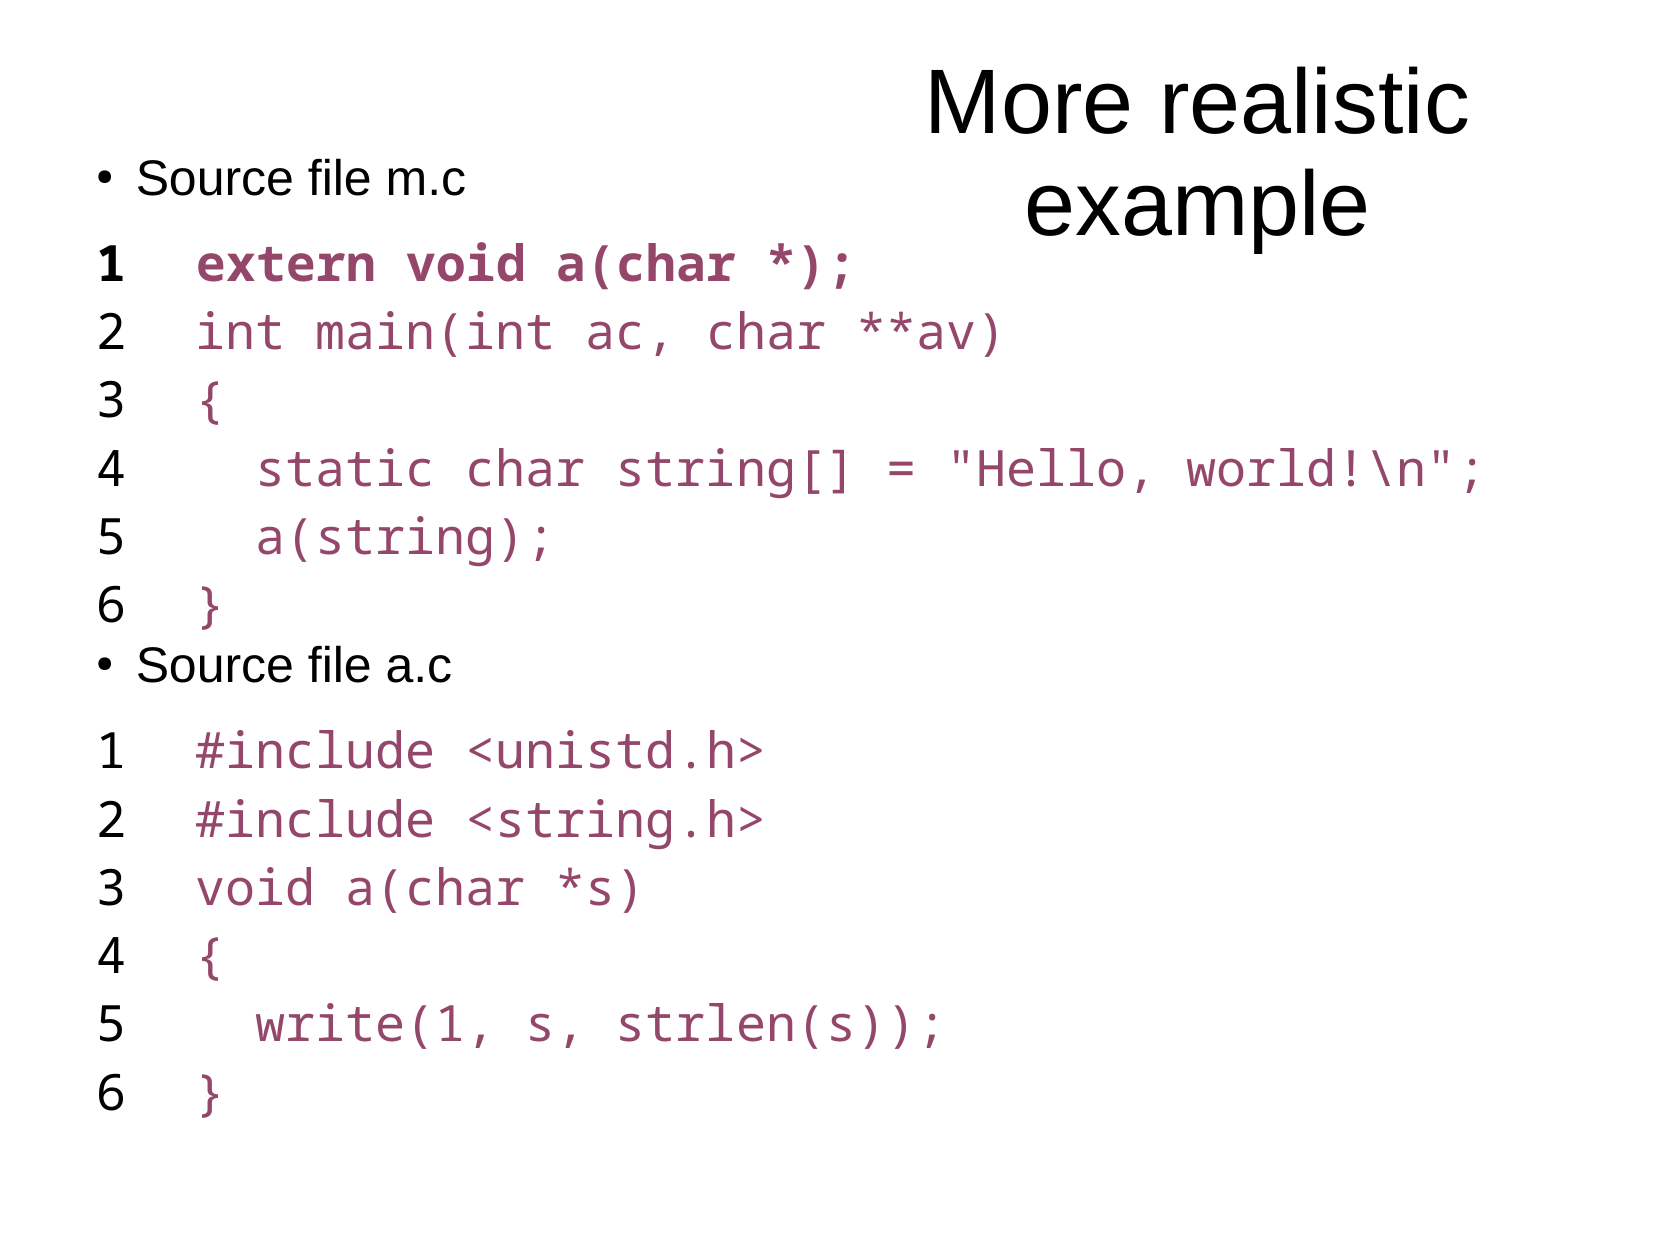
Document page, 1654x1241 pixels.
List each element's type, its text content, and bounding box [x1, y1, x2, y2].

list Source file m.c extern void a(char *); int main(int ac, char **av) { static char string[] = "Hello, world!\n"; a(string); } Source file a.c #include <unistd.h> #include <string.h> void a(char *s) { write(1, s, strlen(s)); } [82, 150, 1571, 1126]
title More realistic example [825, 49, 1571, 150]
